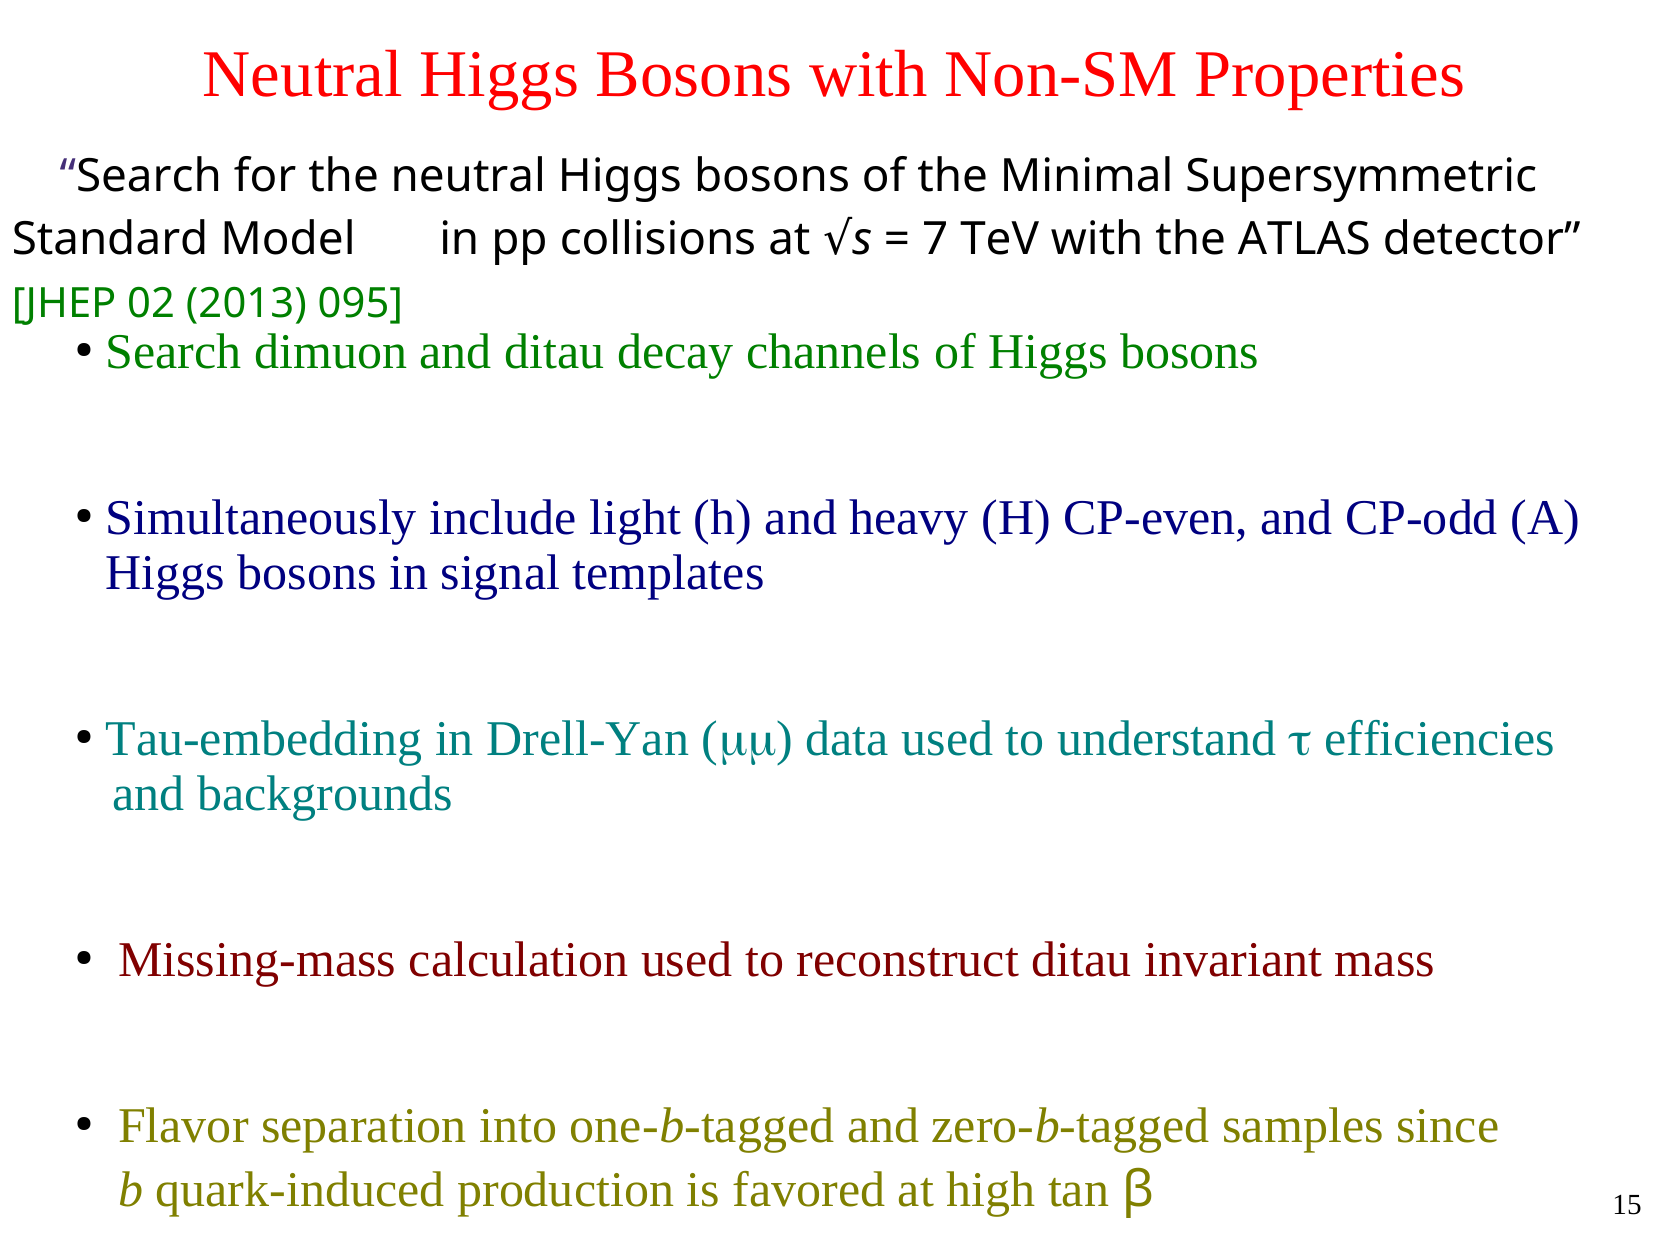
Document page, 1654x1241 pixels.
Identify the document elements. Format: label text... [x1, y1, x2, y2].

list “Search for the neutral Higgs bosons of the Minimal Supersymmetric Standard Model in pp collisions at √s = 7 TeV with the ATLAS detector” [JHEP 02 (2013) 095] [11, 73, 1647, 855]
title Neutral Higgs Bosons with Non-SM Properties [128, 5, 1541, 73]
text_box Search dimuon and ditau decay channels of Higgs bosons Simultaneously include light (h) and heavy (H) CP-even, and CP-odd (A) Higgs bosons in signal templates Tau-embedding in Drell-Yan (μμ) data used to understand τ efficiencies and backgrounds Missing-mass calculation used to reconstruct ditau invariant mass Flavor separation into one-b-tagged and zero-b-tagged samples since b quark-induced production is favored at high tan β [75, 323, 1593, 1217]
